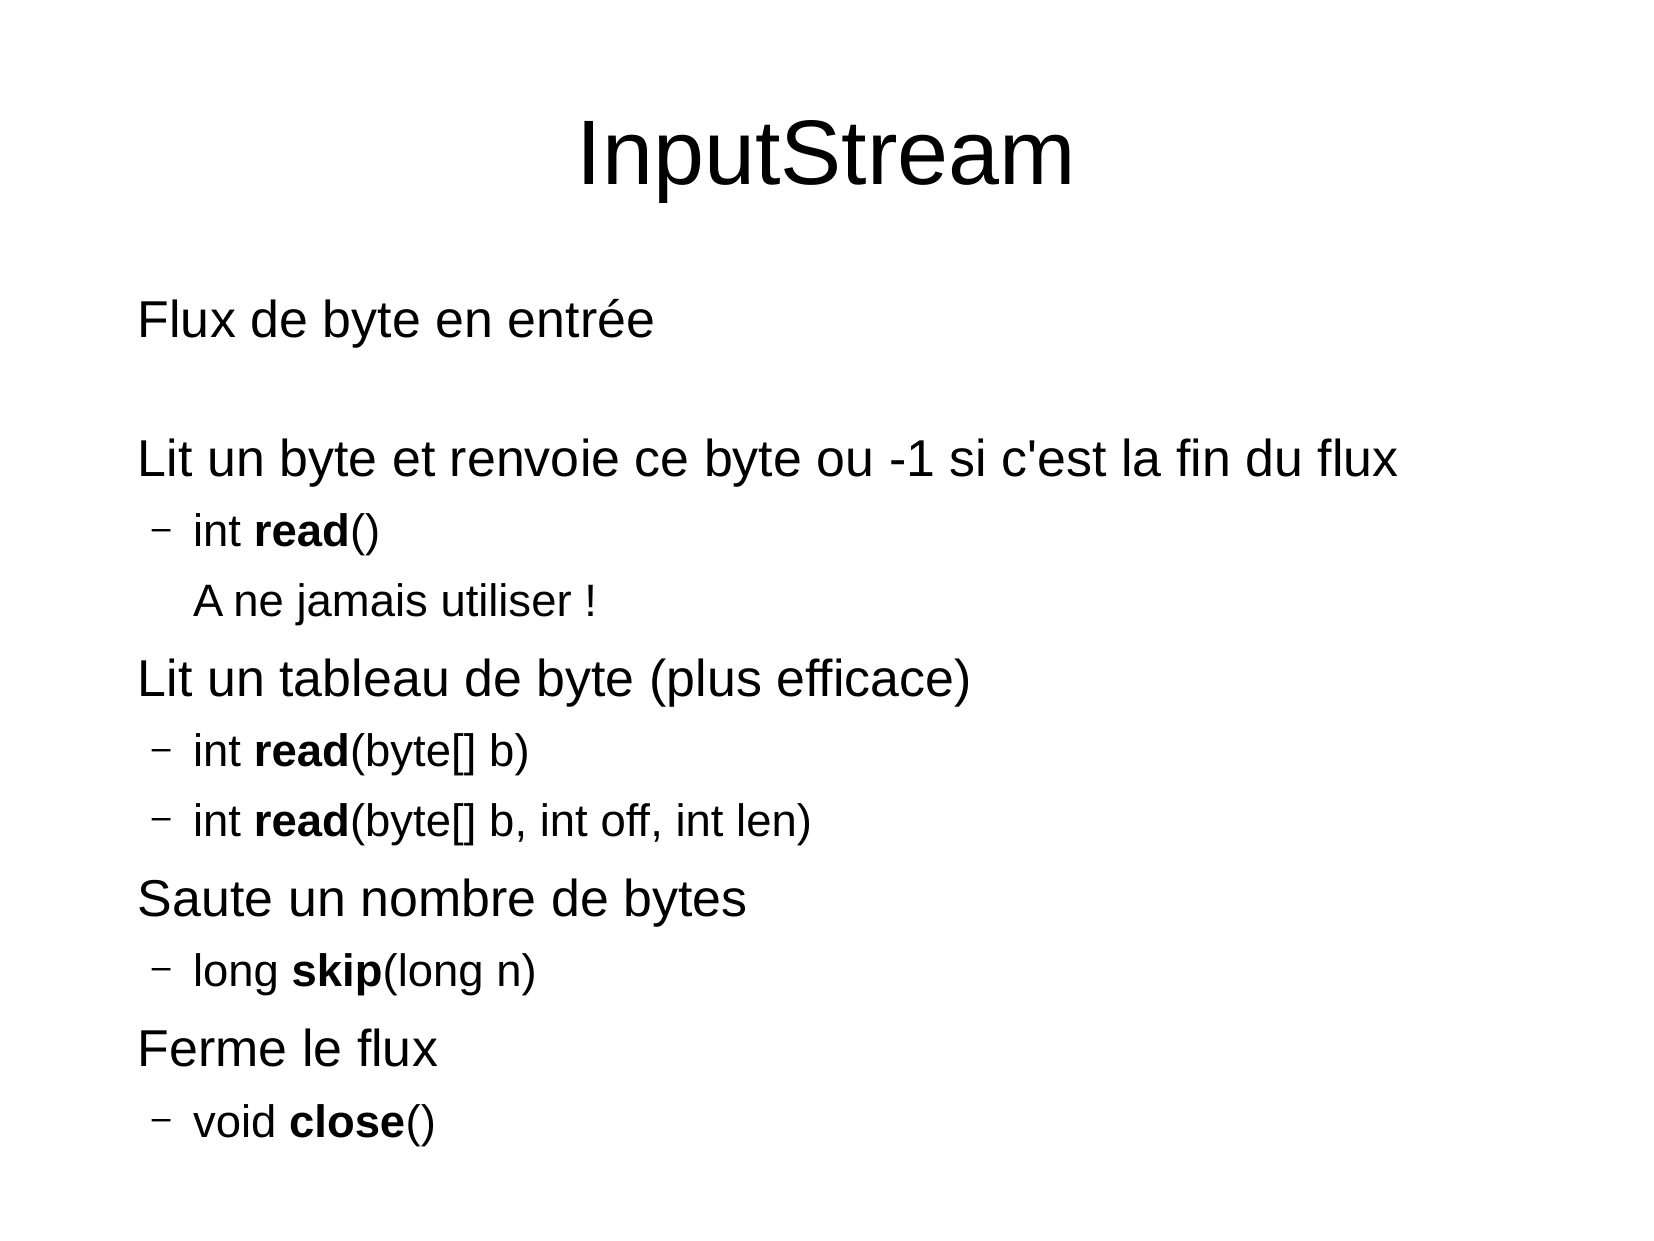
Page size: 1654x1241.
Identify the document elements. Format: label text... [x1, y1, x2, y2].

title InputStream [82, 49, 1571, 257]
list Flux de byte en entrée Lit un byte et renvoie ce byte ou -1 si c'est la fin du flux int read() A ne jamais utiliser ! Lit un tableau de byte (plus efficace) int read(byte[] b) int read(byte[] b, int off, int len) Saute un nombre de bytes long skip(long n) Ferme le flux void close() [82, 290, 1571, 1156]
